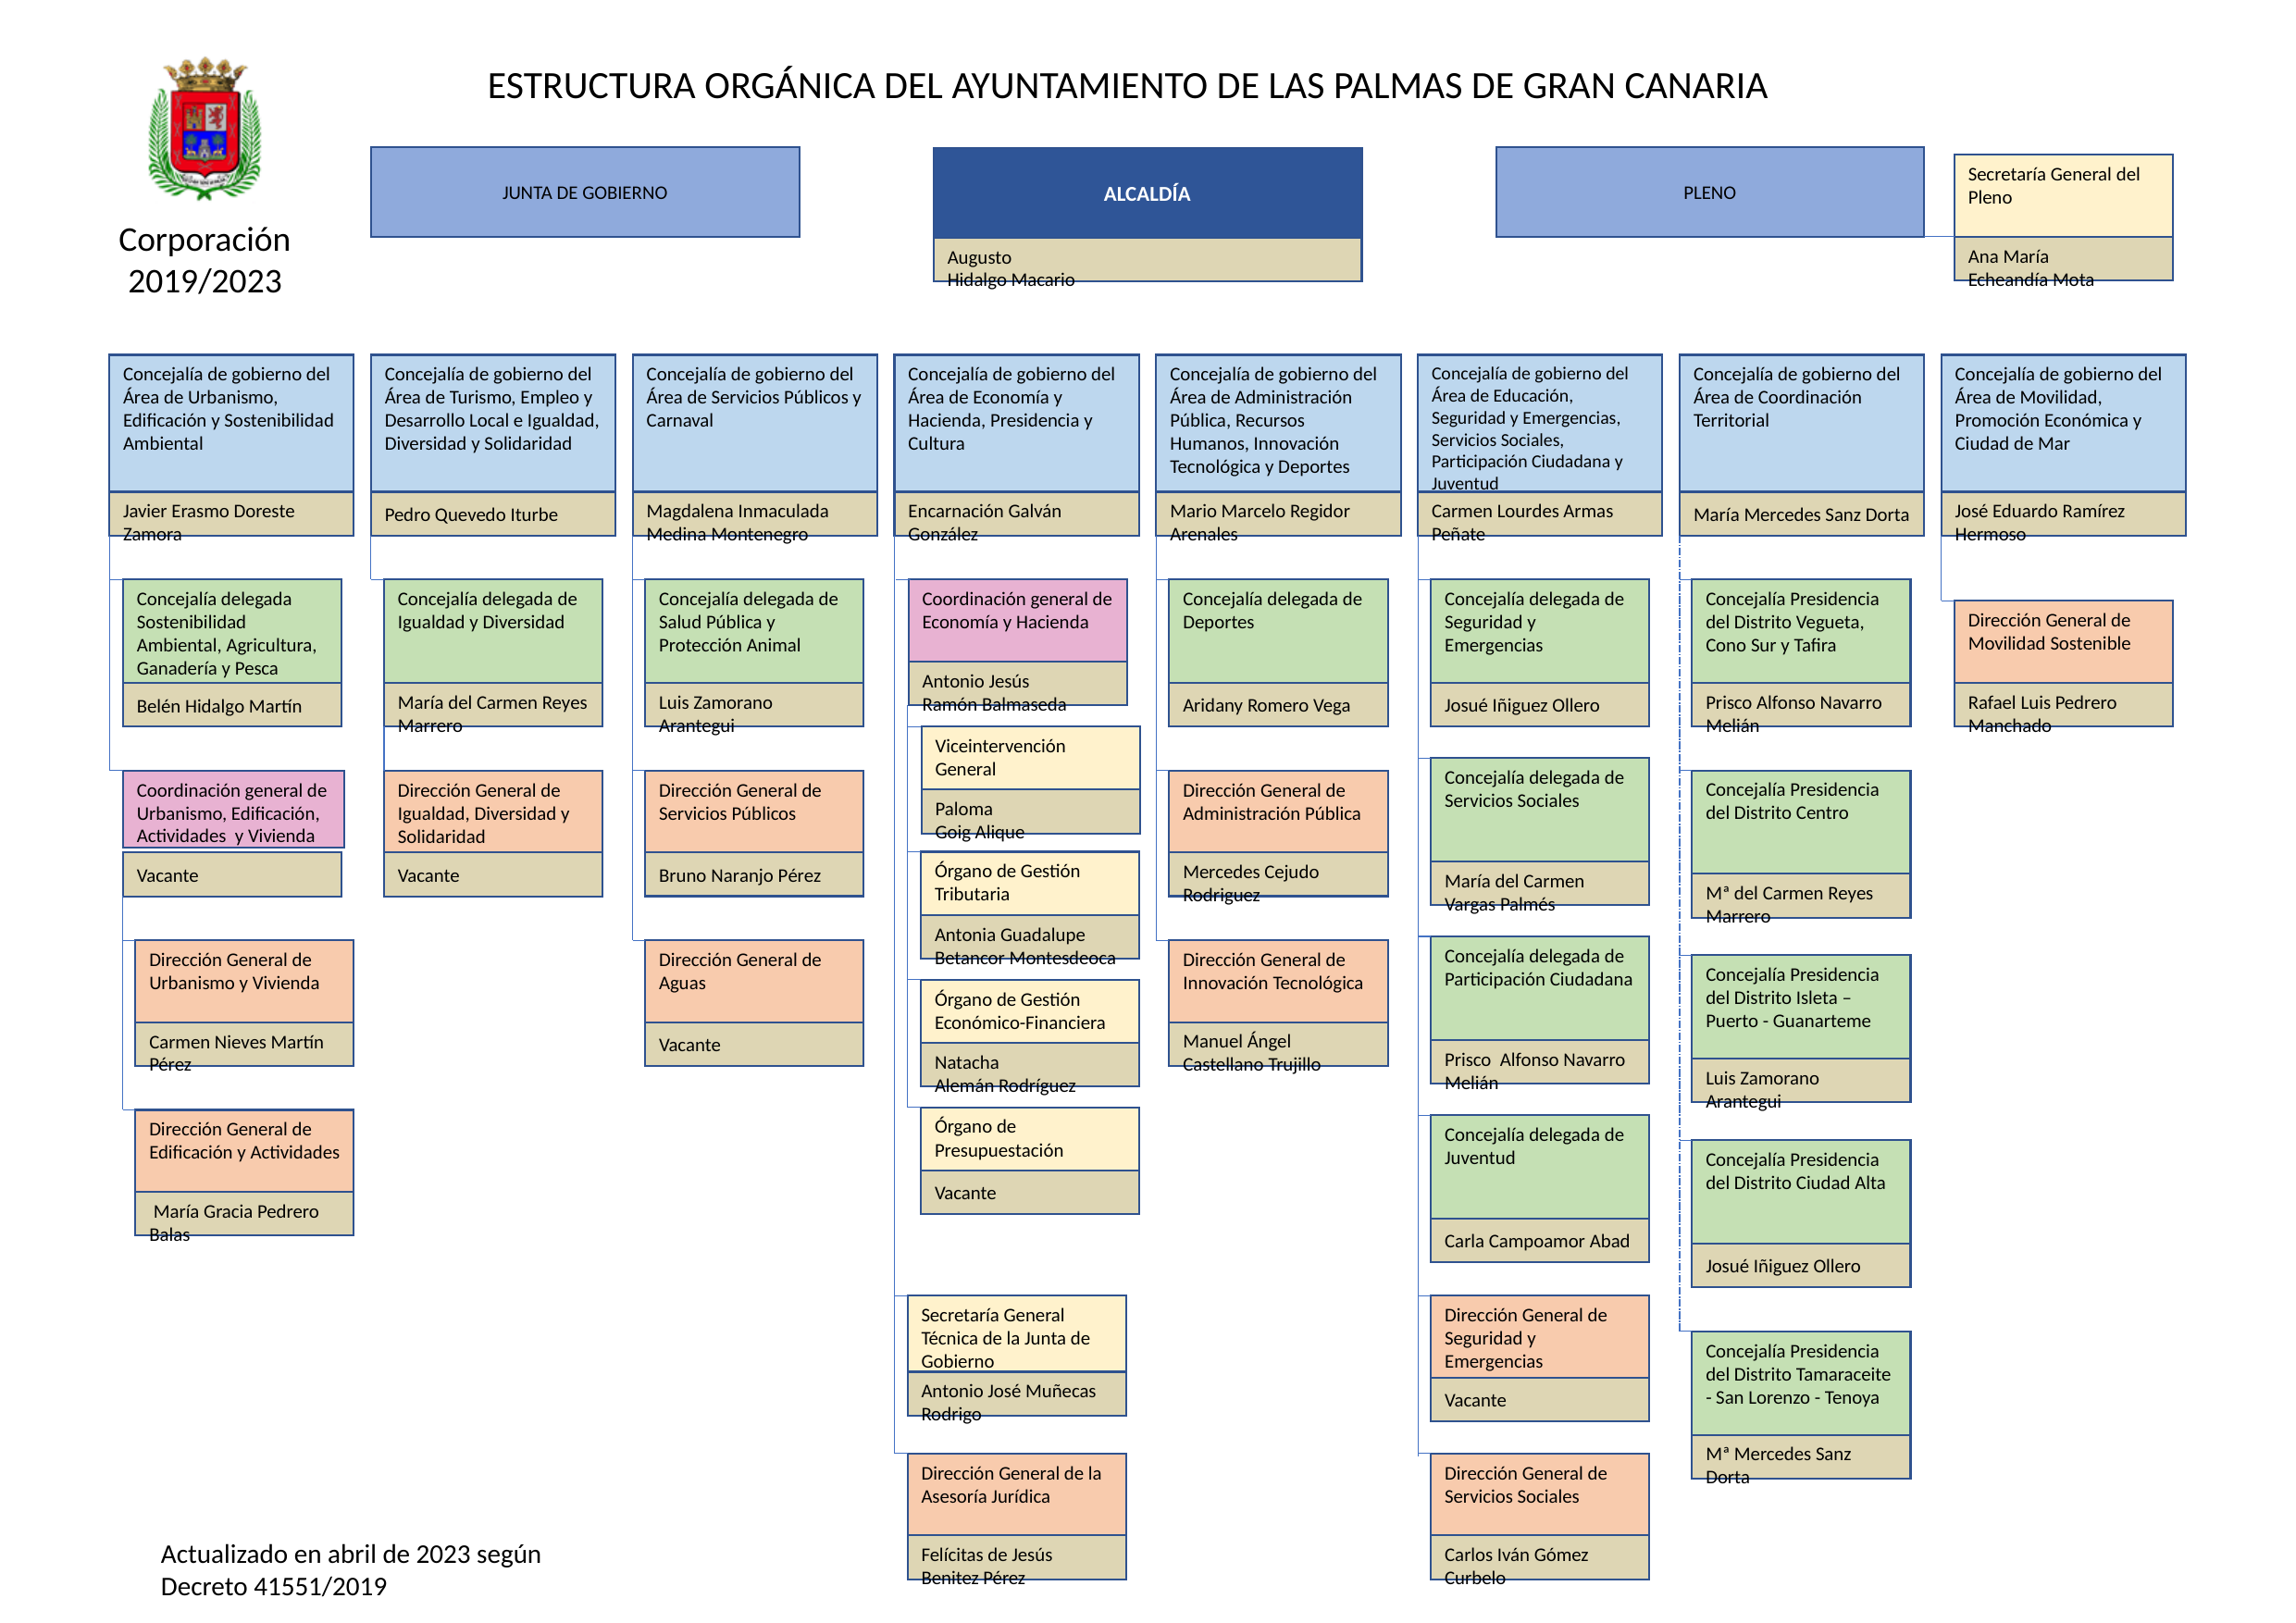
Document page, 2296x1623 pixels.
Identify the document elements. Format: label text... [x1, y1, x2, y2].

text_box Antonia Guadalupe Betancor Montesdeoca [921, 915, 1139, 959]
text_box Carla Campoamor Abad [1431, 1219, 1649, 1262]
text_box Coordinación general de Economía y Hacienda [909, 579, 1127, 662]
text_box Concejalía delegada de Salud Pública y Protección Animal [645, 579, 863, 683]
text_box Dirección General de Igualdad, Diversidad y Solidaridad [384, 771, 602, 852]
text_box Actualizado en abril de 2023 según Decreto 41551/2019 [146, 1529, 633, 1609]
text_box José Eduardo Ramírez Hermoso [1942, 491, 2186, 536]
text_box Órgano de Presupuestación [921, 1108, 1139, 1171]
text_box Mª del Carmen Reyes Marrero [1692, 873, 1911, 918]
text_box Prisco Alfonso Navarro Melián [1692, 683, 1911, 726]
text_box Antonio Jesús Ramón Balmaseda [909, 662, 1127, 705]
text_box Carlos Iván Gómez Curbelo [1431, 1535, 1649, 1580]
text_box Concejalía delegada Sostenibilidad Ambiental, Agricultura, Ganadería y Pesca [123, 579, 341, 683]
text_box Vacante [645, 1022, 863, 1066]
text_box Dirección General de Servicios Públicos [645, 771, 863, 852]
text_box Vacante [921, 1171, 1139, 1214]
text_box Concejalía de gobierno del Área de Administración Pública, Recursos Humanos, Innovación Tecnológica y Deportes [1156, 355, 1401, 491]
text_box Javier Erasmo Doreste Zamora [109, 491, 354, 536]
text_box Concejalía Presidencia del Distrito Ciudad Alta [1692, 1140, 1911, 1244]
text_box Carmen Lourdes Armas Peñate [1418, 491, 1662, 536]
text_box ALCALDÍA [934, 148, 1361, 238]
text_box Concejalía delegada de Participación Ciudadana [1431, 936, 1649, 1040]
text_box Belén Hidalgo Martín [123, 683, 341, 726]
text_box Corporación 2019/2023 [82, 209, 328, 308]
picture [146, 53, 263, 204]
text_box Concejalía de gobierno del Área de Turismo, Empleo y Desarrollo Local e Igualdad, Diversidad y Solidaridad [371, 355, 615, 491]
text_box Órgano de Gestión Económico-Financiera [921, 980, 1139, 1043]
text_box Rafael Luis Pedrero Manchado [1955, 683, 2173, 726]
text_box Magdalena Inmaculada Medina Montenegro [633, 491, 877, 536]
text_box Dirección General de la Asesoría Jurídica [908, 1454, 1126, 1535]
text_box Concejalía Presidencia del Distrito Tamaraceite - San Lorenzo - Tenoya [1692, 1332, 1911, 1435]
text_box Concejalía de gobierno del Área de Economía y Hacienda, Presidencia y Cultura [894, 355, 1139, 491]
text_box Pedro Quevedo Iturbe [371, 491, 615, 536]
text_box Vacante [123, 852, 341, 897]
text_box Concejalía delegada de Seguridad y Emergencias [1431, 579, 1649, 683]
text_box Viceintervención General [922, 726, 1140, 789]
text_box Bruno Naranjo Pérez [645, 852, 863, 897]
text_box Concejalía Presidencia del Distrito Centro [1692, 771, 1911, 873]
text_box Encarnación Galván González [894, 491, 1139, 536]
text_box Dirección General de Administración Pública [1169, 771, 1388, 852]
text_box Concejalía de gobierno del Área de Educación, Seguridad y Emergencias, Servicios Sociales, Participación Ciudadana y Juventud [1418, 355, 1662, 491]
text_box Mª Mercedes Sanz Dorta [1692, 1435, 1911, 1479]
text_box Felícitas de Jesús Benitez Pérez [908, 1535, 1126, 1580]
text_box Mario Marcelo Regidor Arenales [1156, 491, 1401, 536]
text_box María Gracia Pedrero Balas [135, 1192, 354, 1235]
text_box Secretaría General del Pleno [1955, 155, 2173, 237]
text_box María del Carmen Vargas Palmés [1431, 861, 1649, 905]
text_box Paloma Goig Alique [922, 789, 1140, 834]
text_box PLENO [1496, 147, 1924, 237]
text_box María del Carmen Reyes Marrero [384, 683, 602, 726]
text_box Concejalía Presidencia del Distrito Isleta – Puerto - Guanarteme [1692, 955, 1911, 1059]
text_box JUNTA DE GOBIERNO [371, 147, 800, 237]
text_box Concejalía de gobierno del Área de Urbanismo, Edificación y Sostenibilidad Ambiental [109, 355, 354, 491]
text_box Carmen Nieves Martín Pérez [135, 1022, 354, 1066]
text_box Luis Zamorano Arantegui [645, 683, 863, 726]
text_box Mercedes Cejudo Rodriguez [1169, 852, 1388, 897]
text_box Dirección General de Movilidad Sostenible [1955, 601, 2173, 683]
text_box Manuel Ángel Castellano Trujillo [1169, 1022, 1388, 1066]
text_box Vacante [1431, 1378, 1649, 1421]
text_box Dirección General de Edificación y Actividades [135, 1109, 354, 1192]
text_box Dirección General de Innovación Tecnológica [1169, 940, 1388, 1022]
text_box Antonio José Muñecas Rodrigo [908, 1372, 1126, 1416]
text_box Augusto Hidalgo Macario [934, 238, 1361, 281]
text_box Ana María Echeandía Mota [1955, 237, 2173, 280]
text_box Josué Iñiguez Ollero [1431, 683, 1649, 726]
text_box Concejalía de gobierno del Área de Servicios Públicos y Carnaval [633, 355, 877, 491]
text_box Dirección General de Seguridad y Emergencias [1431, 1295, 1649, 1378]
text_box Concejalía delegada de Igualdad y Diversidad [384, 579, 602, 683]
text_box Secretaría General Técnica de la Junta de Gobierno [908, 1295, 1126, 1372]
text_box Josué Iñiguez Ollero [1692, 1244, 1911, 1287]
text_box Concejalía de gobierno del Área de Coordinación Territorial [1680, 355, 1924, 491]
text_box Prisco Alfonso Navarro Melián [1431, 1040, 1649, 1084]
text_box Órgano de Gestión Tributaria [921, 851, 1139, 915]
text_box Vacante [384, 852, 602, 897]
text_box Concejalía Presidencia del Distrito Vegueta, Cono Sur y Tafira [1692, 579, 1911, 683]
text_box Concejalía de gobierno del Área de Movilidad, Promoción Económica y Ciudad de Mar [1942, 355, 2186, 491]
text_box Luis Zamorano Arantegui [1692, 1059, 1911, 1102]
text_box Dirección General de Aguas [645, 940, 863, 1022]
text_box Aridany Romero Vega [1169, 683, 1388, 726]
text_box Concejalía delegada de Juventud [1431, 1115, 1649, 1219]
text_box ESTRUCTURA ORGÁNICA DEL AYUNTAMIENTO DE LAS PALMAS DE GRAN CANARIA [473, 53, 1822, 114]
text_box Concejalía delegada de Deportes [1169, 579, 1388, 683]
text_box María Mercedes Sanz Dorta [1680, 491, 1924, 536]
text_box Dirección General de Urbanismo y Vivienda [135, 940, 354, 1022]
text_box Concejalía delegada de Servicios Sociales [1431, 758, 1649, 861]
text_box Natacha Alemán Rodríguez [921, 1043, 1139, 1086]
text_box Coordinación general de Urbanismo, Edificación, Actividades y Vivienda [123, 771, 344, 848]
text_box Dirección General de Servicios Sociales [1431, 1454, 1649, 1535]
